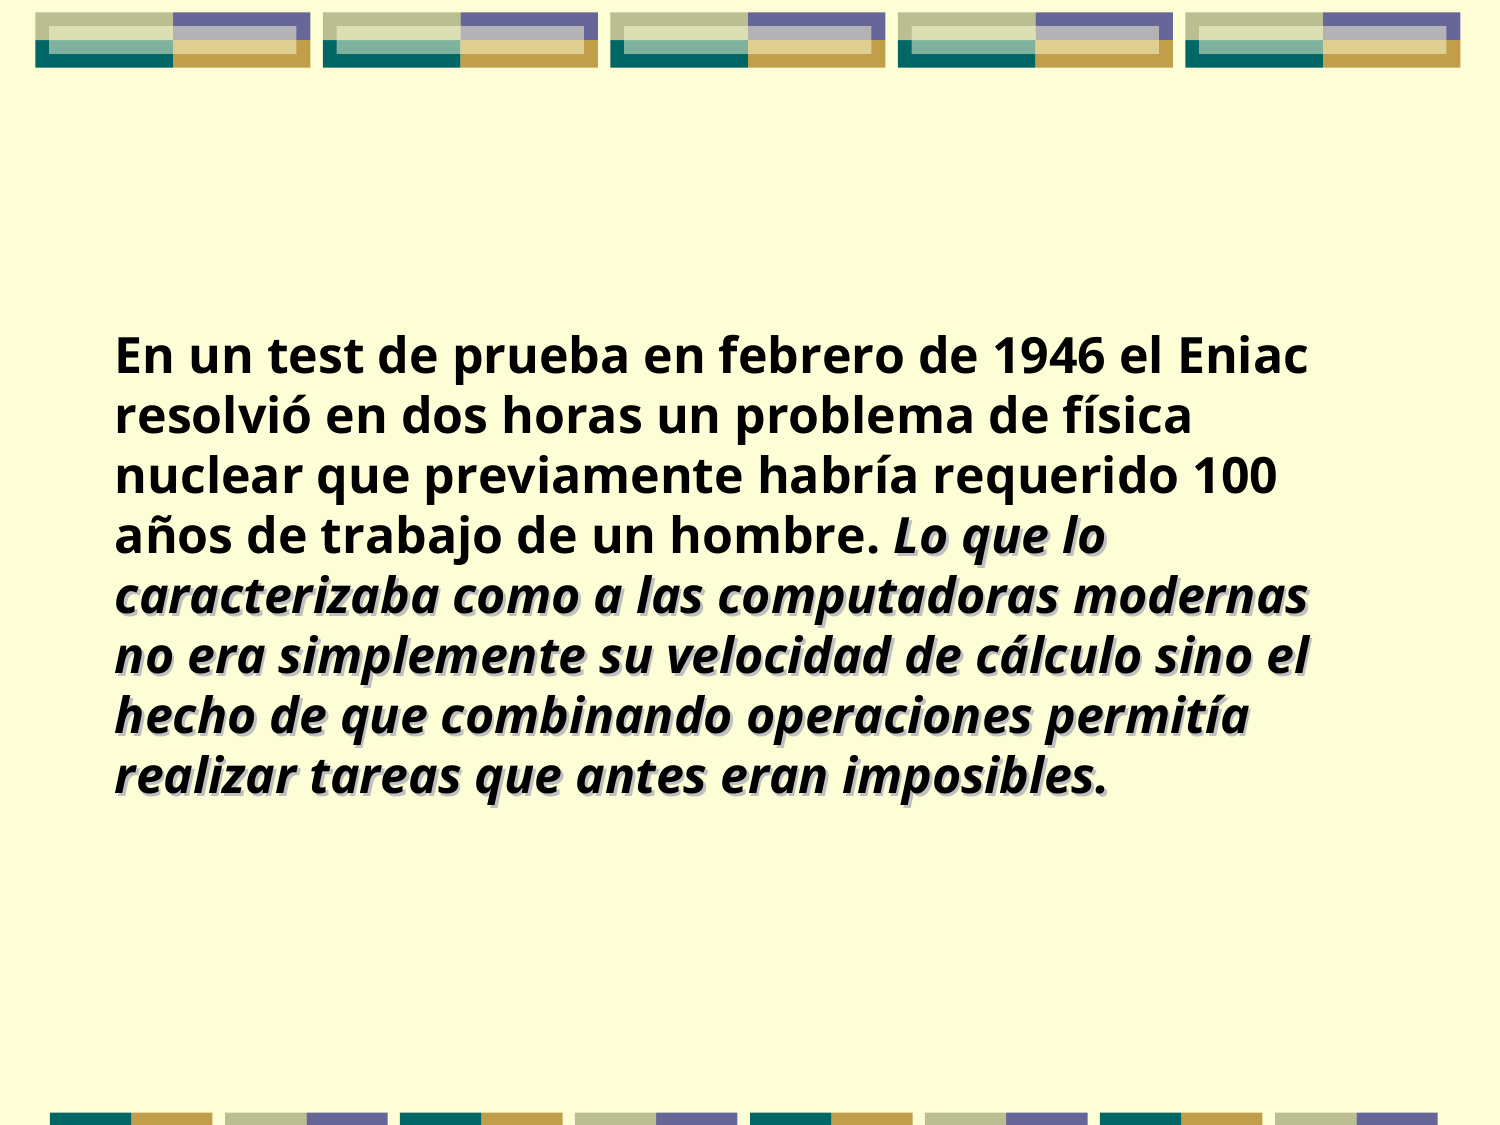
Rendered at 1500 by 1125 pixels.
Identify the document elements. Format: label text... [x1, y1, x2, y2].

title En un test de prueba en febrero de 1946 el Eniac resolvió en dos horas un problema de física nuclear que previamente habría requerido 100 años de trabajo de un hombre. Lo que lo caracterizaba como a las computadoras modernas no era simplemente su velocidad de cálculo sino el hecho de que combinando operaciones permitía realizar tareas que antes eran imposibles. [99, 499, 1375, 688]
